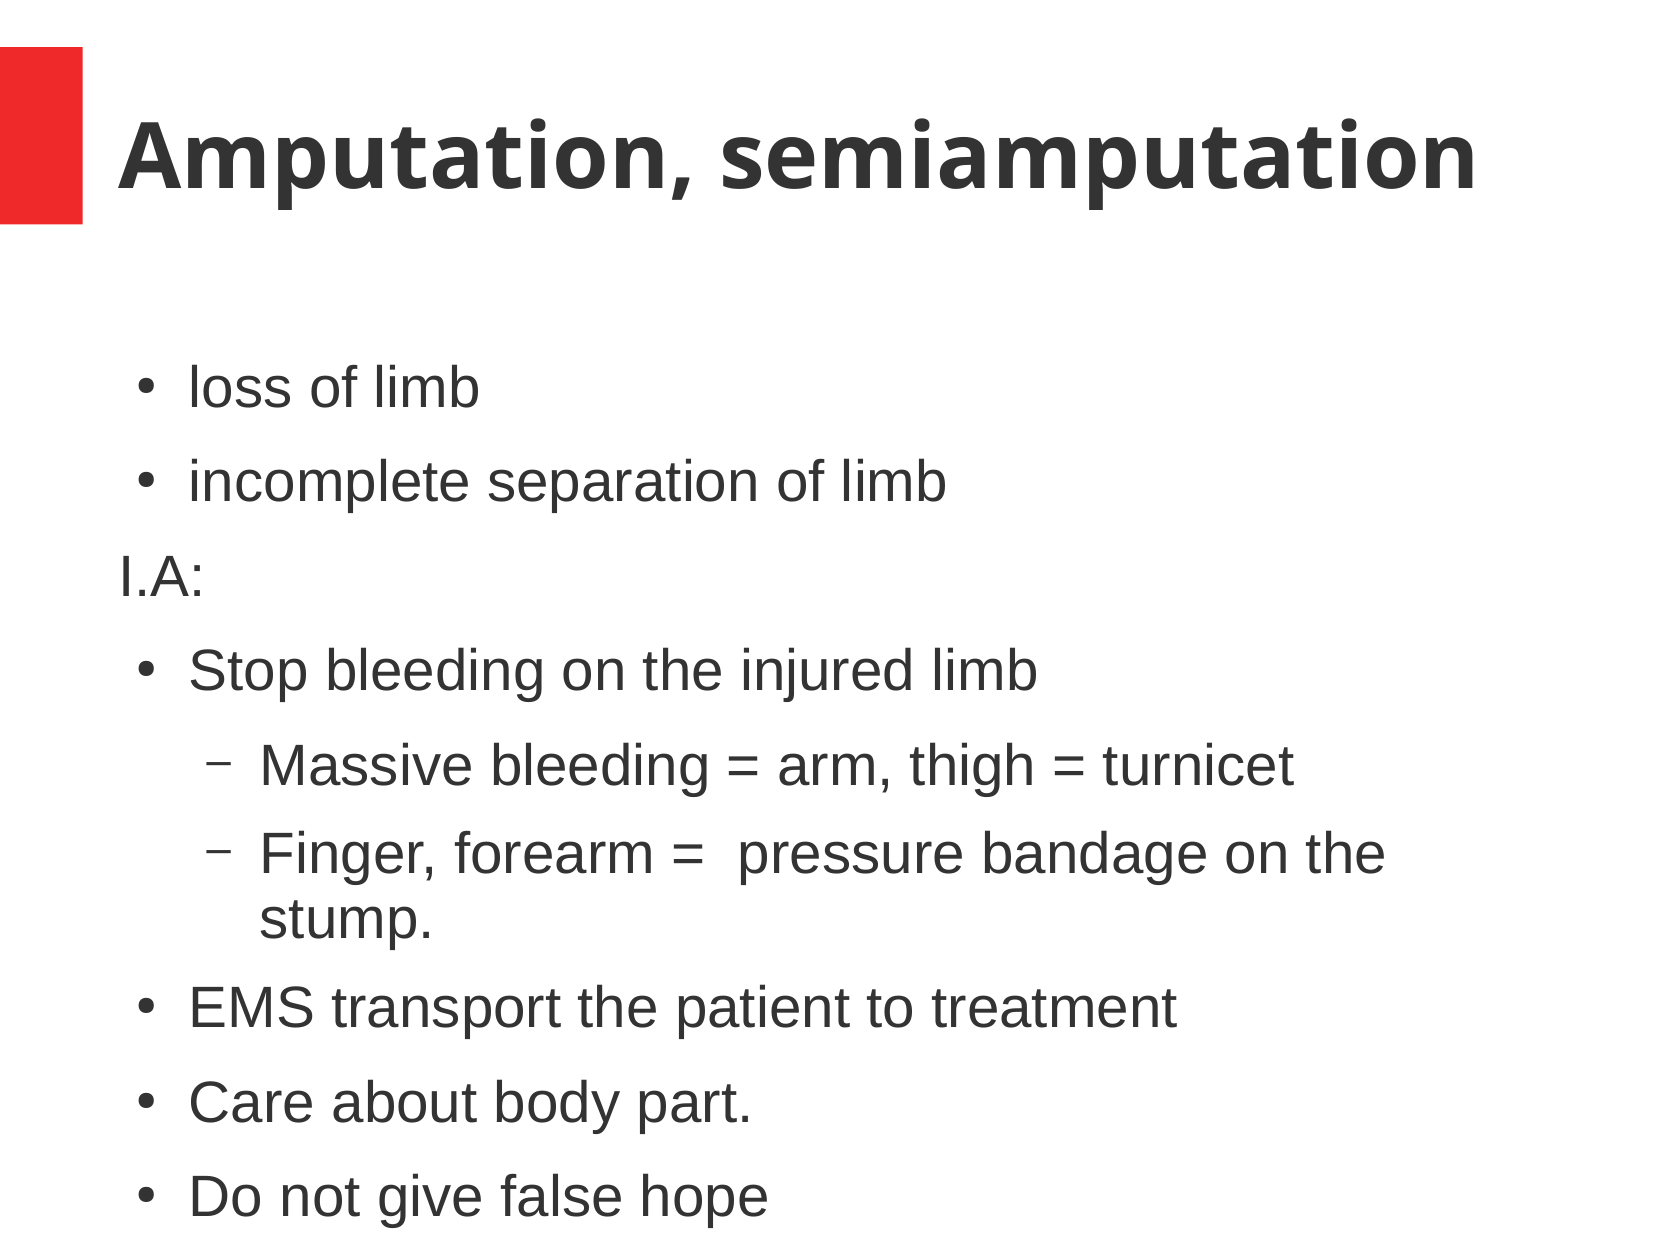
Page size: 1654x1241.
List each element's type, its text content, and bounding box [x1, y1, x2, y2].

list loss of limb incomplete separation of limb I.A: Stop bleeding on the injured limb Massive bleeding = arm, thigh = turnicet Finger, forearm = pressure bandage on the stump. EMS transport the patient to treatment Care about body part. Do not give false hope [118, 354, 1536, 1074]
title Amputation, semiamputation [118, 49, 1571, 257]
